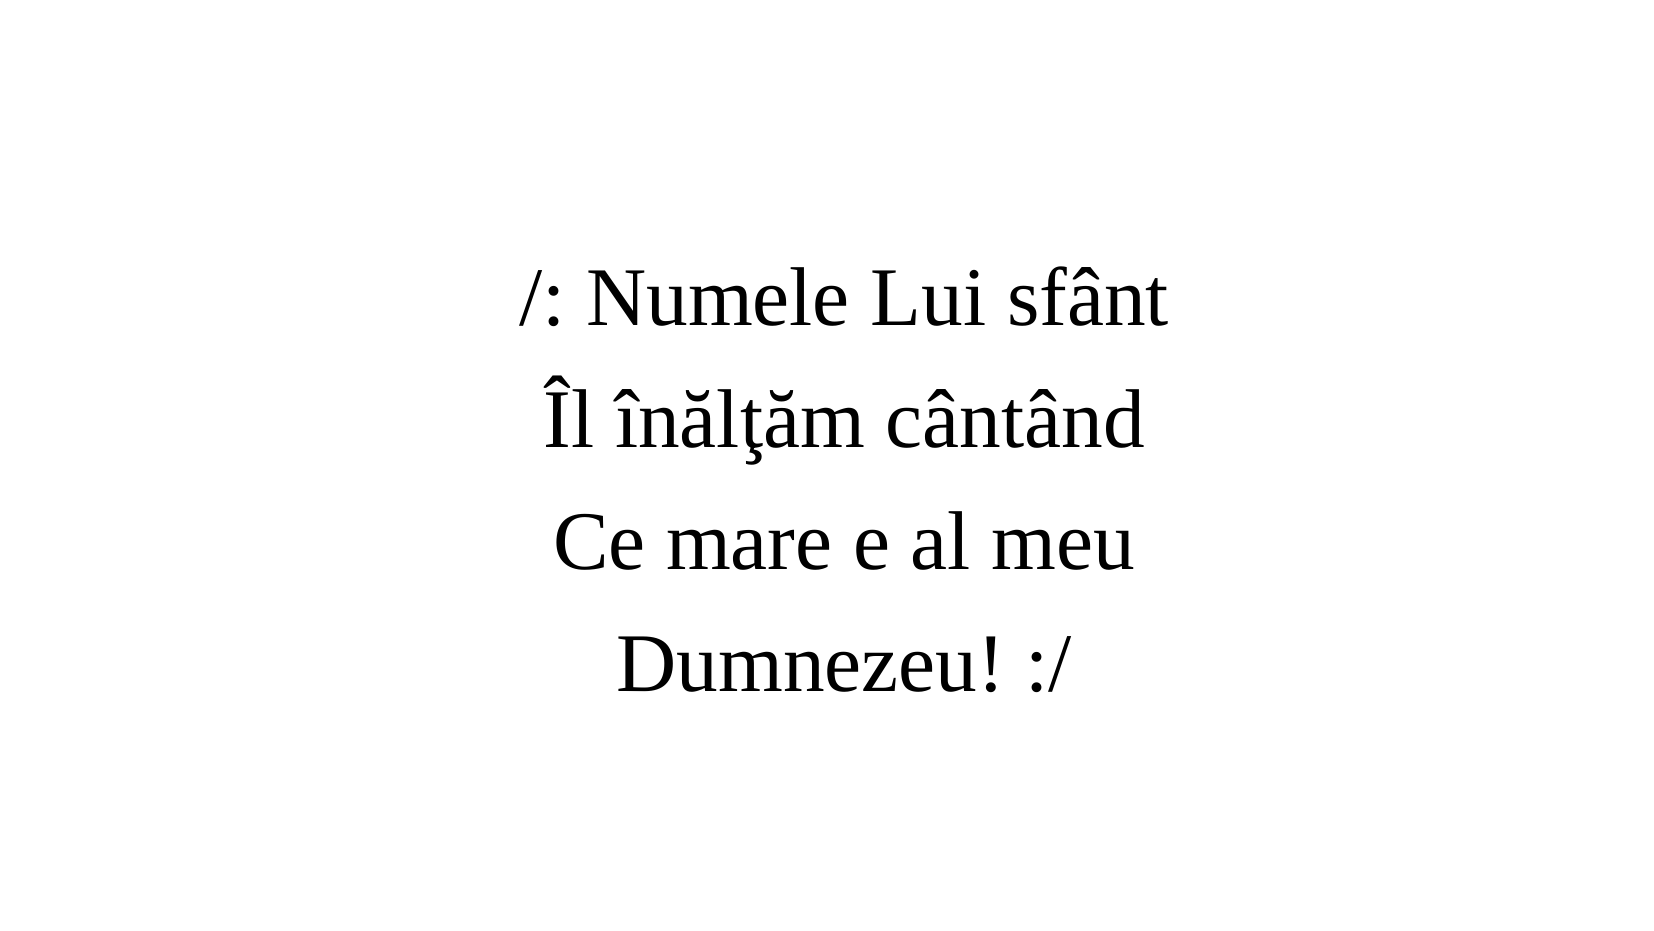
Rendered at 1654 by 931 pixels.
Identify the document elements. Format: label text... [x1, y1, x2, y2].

subtitle /: Numele Lui sfânt Îl înălţăm cântând Ce mare e al meu Dumnezeu! :/ [177, 242, 1512, 709]
